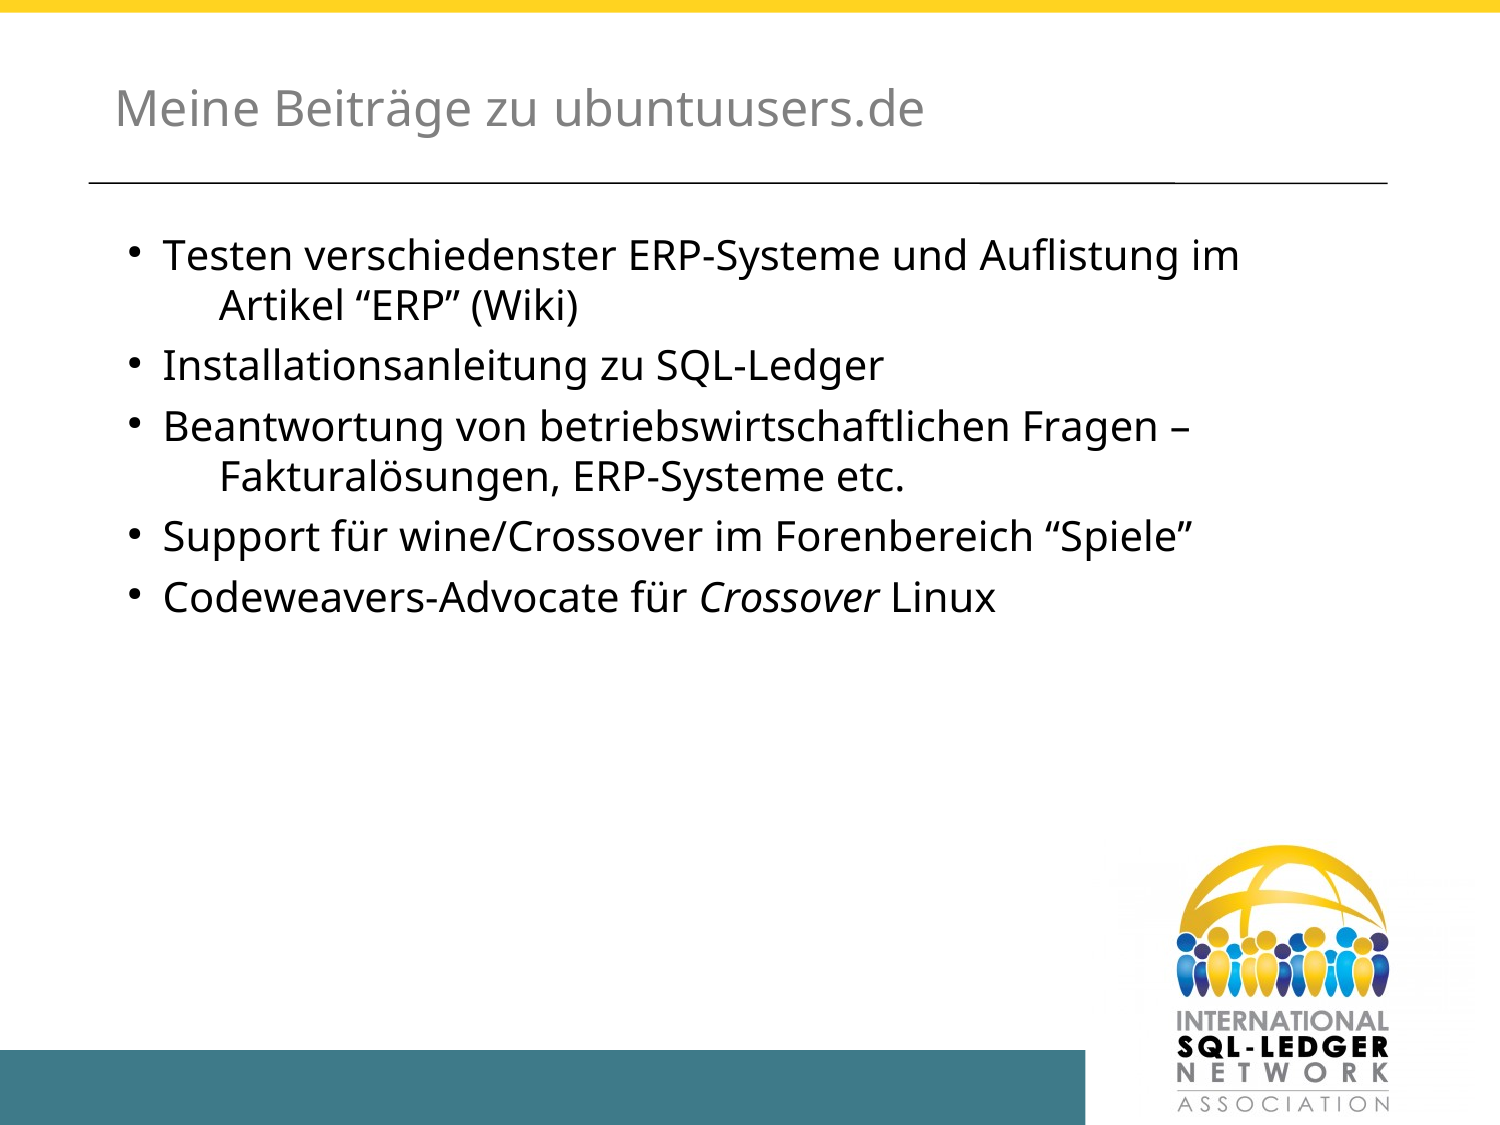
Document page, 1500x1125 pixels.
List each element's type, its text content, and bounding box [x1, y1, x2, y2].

list Testen verschiedenster ERP-Systeme und Auflistung im Artikel “ERP” (Wiki) Installationsanleitung zu SQL-Ledger Beantwortung von betriebswirtschaftlichen Fragen – Fakturalösungen, ERP-Systeme etc. Support für wine/Crossover im Forenbereich “Spiele” Codeweavers-Advocate für Crossover Linux [112, 220, 1387, 970]
title Meine Beiträge zu ubuntuusers.de [99, 37, 1387, 177]
picture [1092, 839, 1475, 1117]
